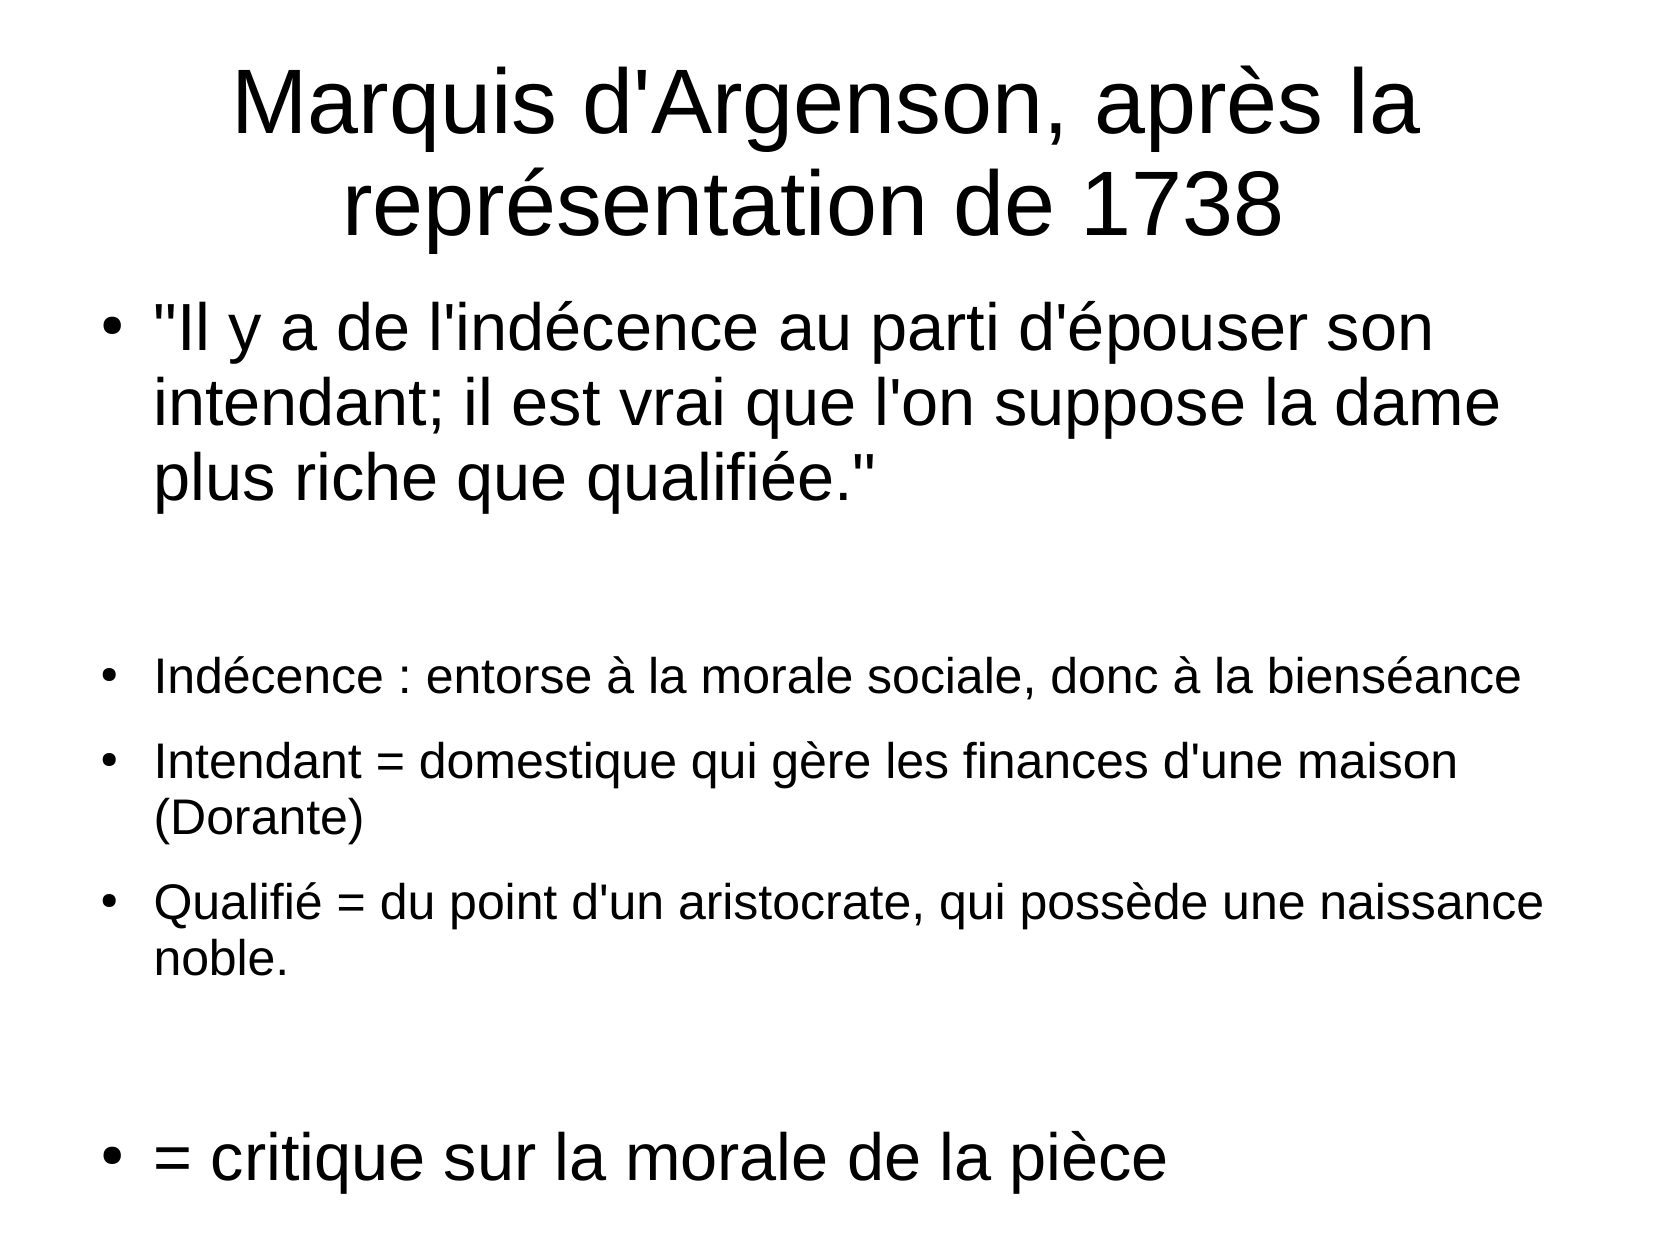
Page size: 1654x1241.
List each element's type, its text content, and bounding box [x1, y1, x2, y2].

title Marquis d'Argenson, après la représentation de 1738 [82, 49, 1571, 257]
list "Il y a de l'indécence au parti d'épouser son intendant; il est vrai que l'on suppose la dame plus riche que qualifiée." Indécence : entorse à la morale sociale, donc à la bienséance Intendant = domestique qui gère les finances d'une maison (Dorante) Qualifié = du point d'un aristocrate, qui possède une naissance noble. = critique sur la morale de la pièce [82, 290, 1571, 1241]
